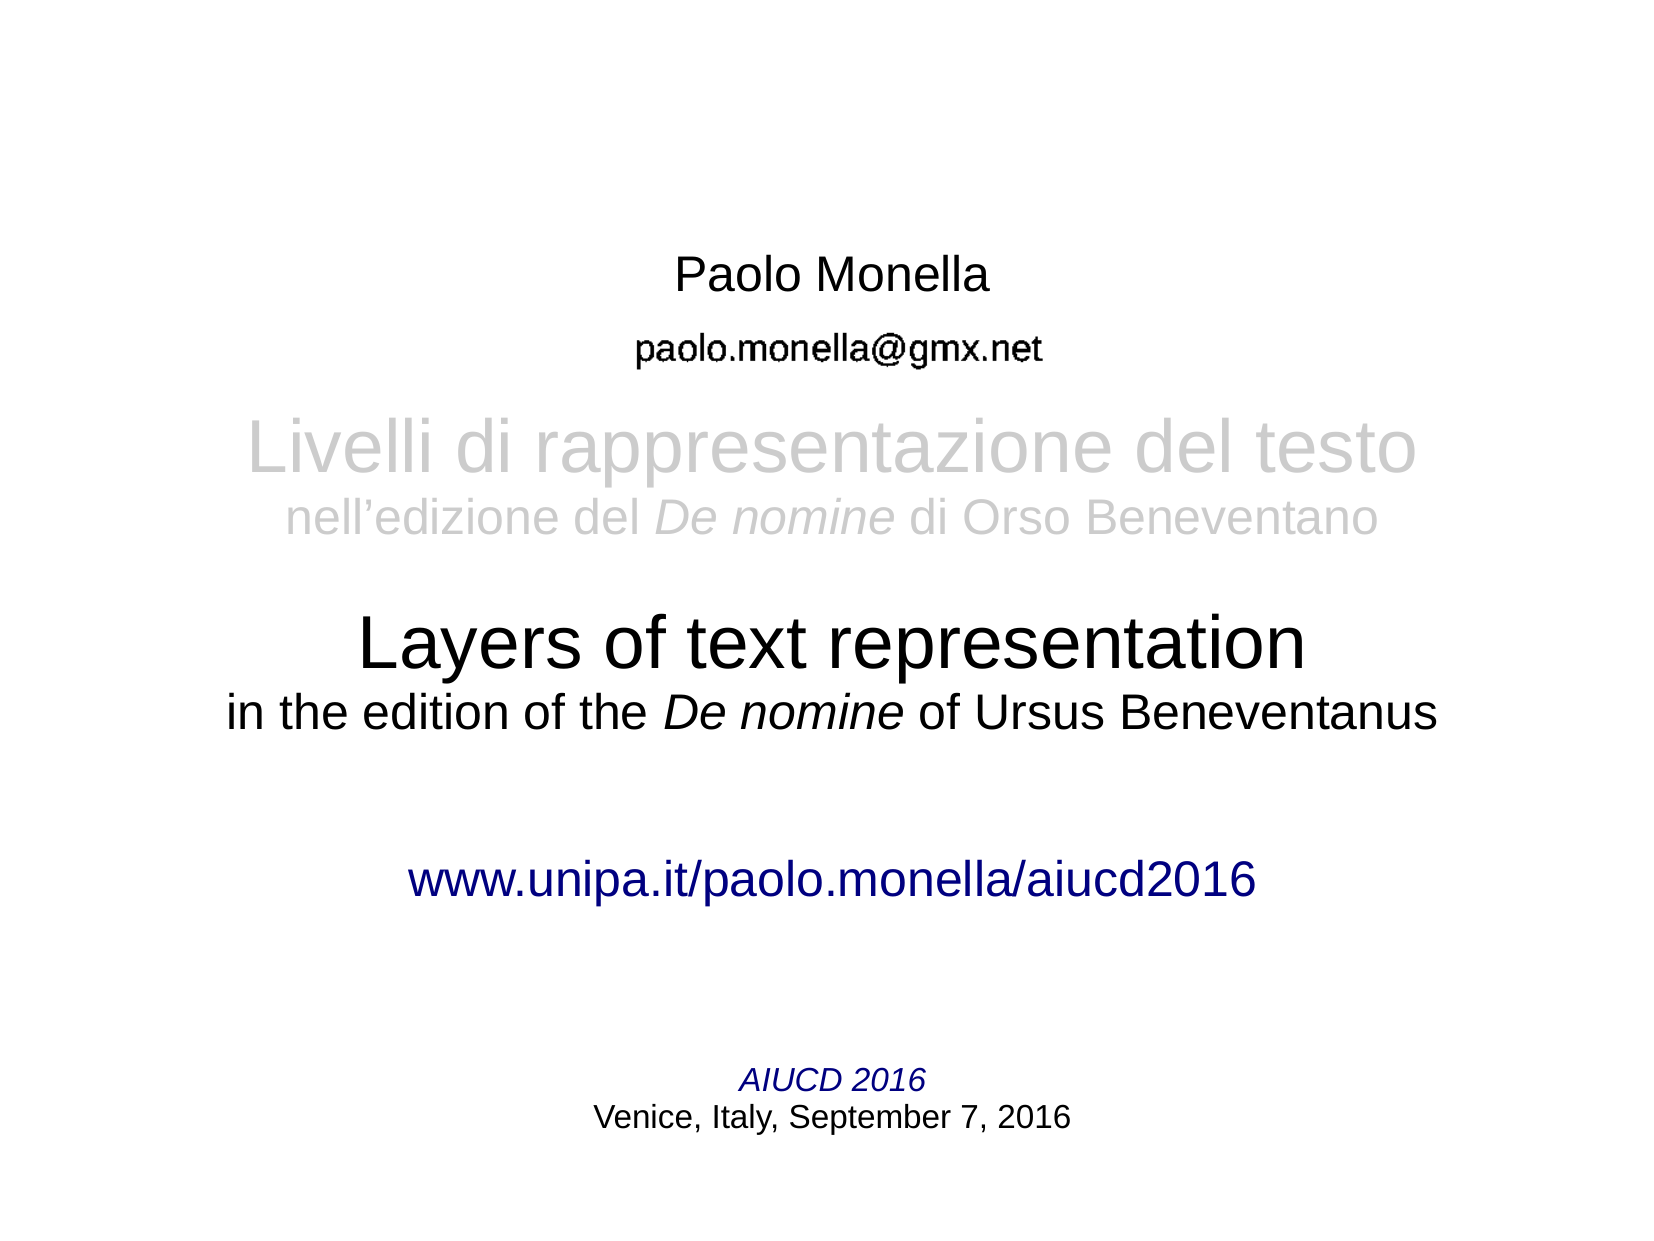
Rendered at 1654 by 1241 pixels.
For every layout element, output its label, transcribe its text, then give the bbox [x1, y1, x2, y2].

subtitle AIUCD 2016 Venice, Italy, September 7, 2016 [129, 968, 1536, 1229]
picture [620, 322, 1055, 373]
title Paolo Monella Livelli di rappresentazione del testo nell’edizione del De nomine di Orso Beneventano Layers of text representation in the edition of the De nomine of Ursus Beneventanus www.unipa.it/paolo.monella/aiucd2016 [129, 244, 1536, 910]
